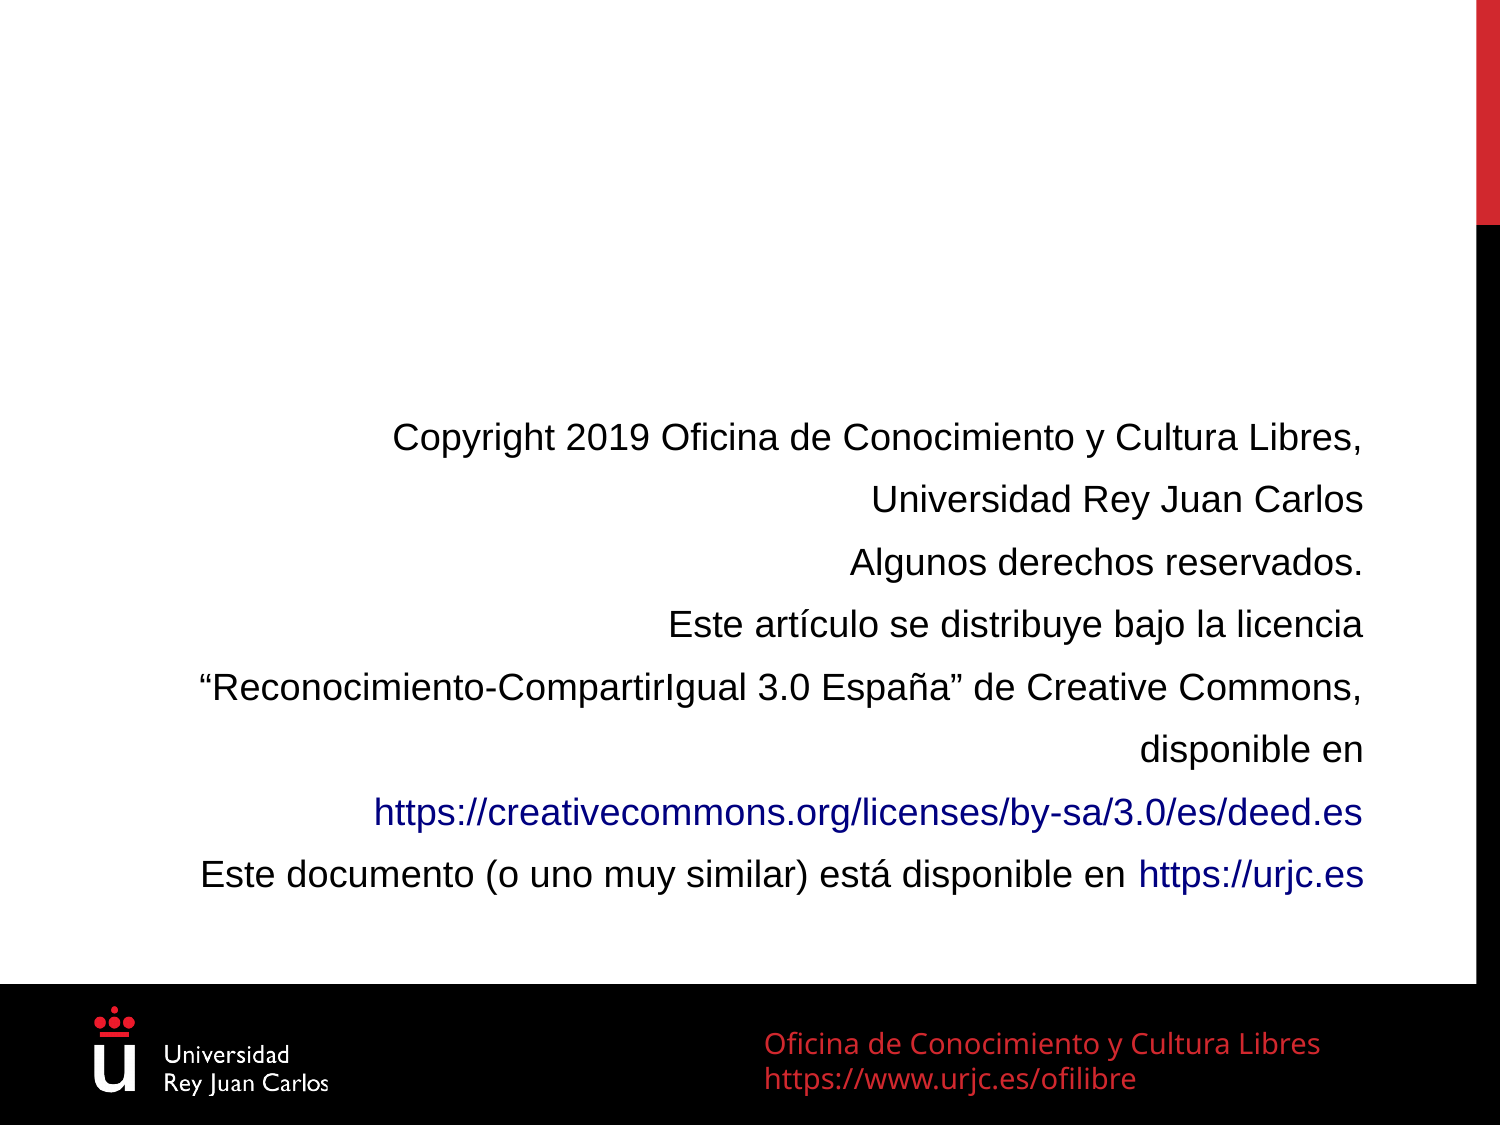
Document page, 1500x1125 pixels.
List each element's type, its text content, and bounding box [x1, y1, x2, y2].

text_box Oficina de Conocimiento y Cultura Libres https://www.urjc.es/ofilibre [748, 1017, 1500, 1125]
list Copyright 2019 Oficina de Conocimiento y Cultura Libres, Universidad Rey Juan Carlos Algunos derechos reservados. Este artículo se distribuye bajo la licencia “Reconocimiento-CompartirIgual 3.0 España” de Creative Commons, disponible en https://creativecommons.org/licenses/by-sa/3.0/es/deed.es Este documento (o uno muy similar) está disponible en https://urjc.es [184, 404, 1381, 912]
text_box [0, 984, 1500, 1125]
picture [94, 1006, 328, 1096]
